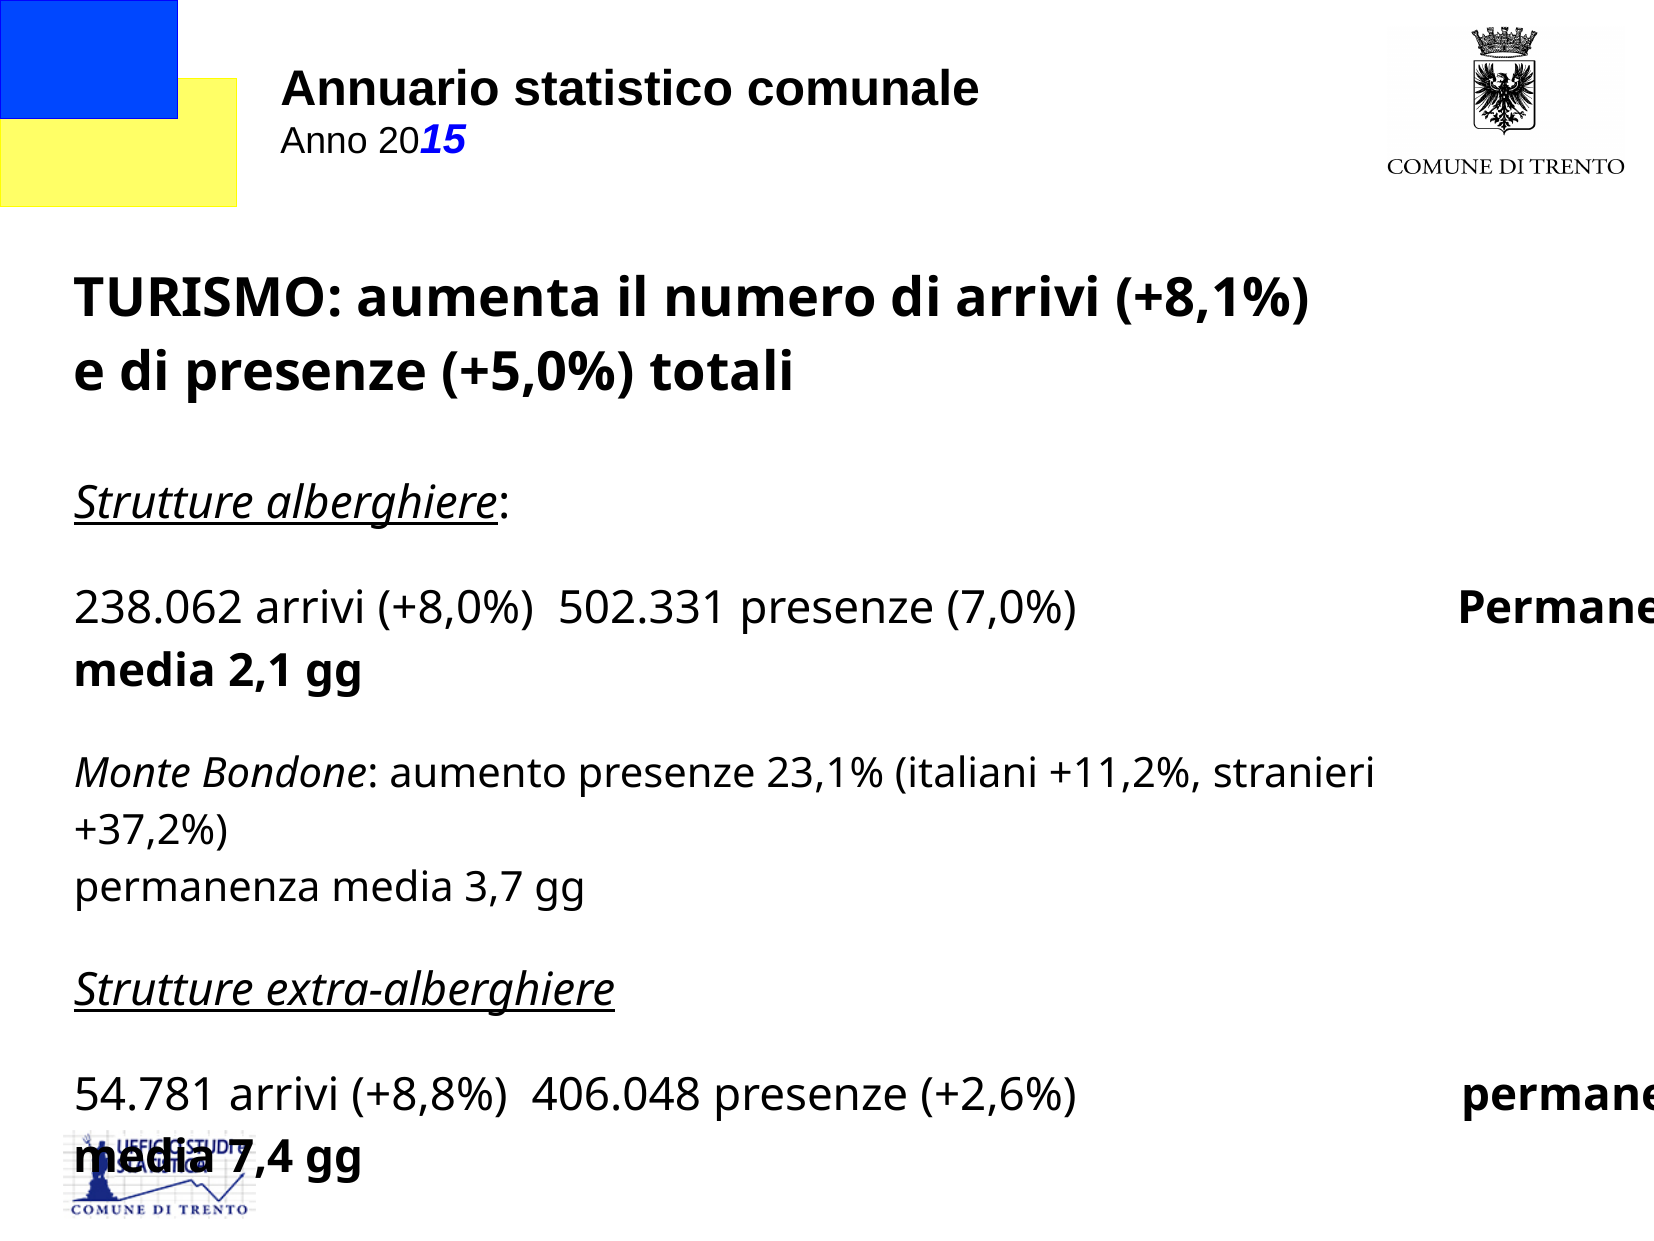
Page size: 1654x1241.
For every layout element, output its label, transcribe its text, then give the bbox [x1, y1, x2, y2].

picture [63, 1130, 256, 1219]
text_box [0, 0, 237, 207]
text_box Annuario statistico comunale Anno 2015 [265, 53, 1241, 178]
text_box TURISMO: aumenta il numero di arrivi (+8,1%) e di presenze (+5,0%) totali Strutture alberghiere: 238.062 arrivi (+8,0%) 502.331 presenze (7,0%) Permanenza media 2,1 gg Monte Bondone: aumento presenze 23,1% (italiani +11,2%, stranieri +37,2%) permanenza media 3,7 gg Strutture extra-alberghiere 54.781 arrivi (+8,8%) 406.048 presenze (+2,6%) permanenza media 7,4 gg [59, 177, 1654, 1079]
